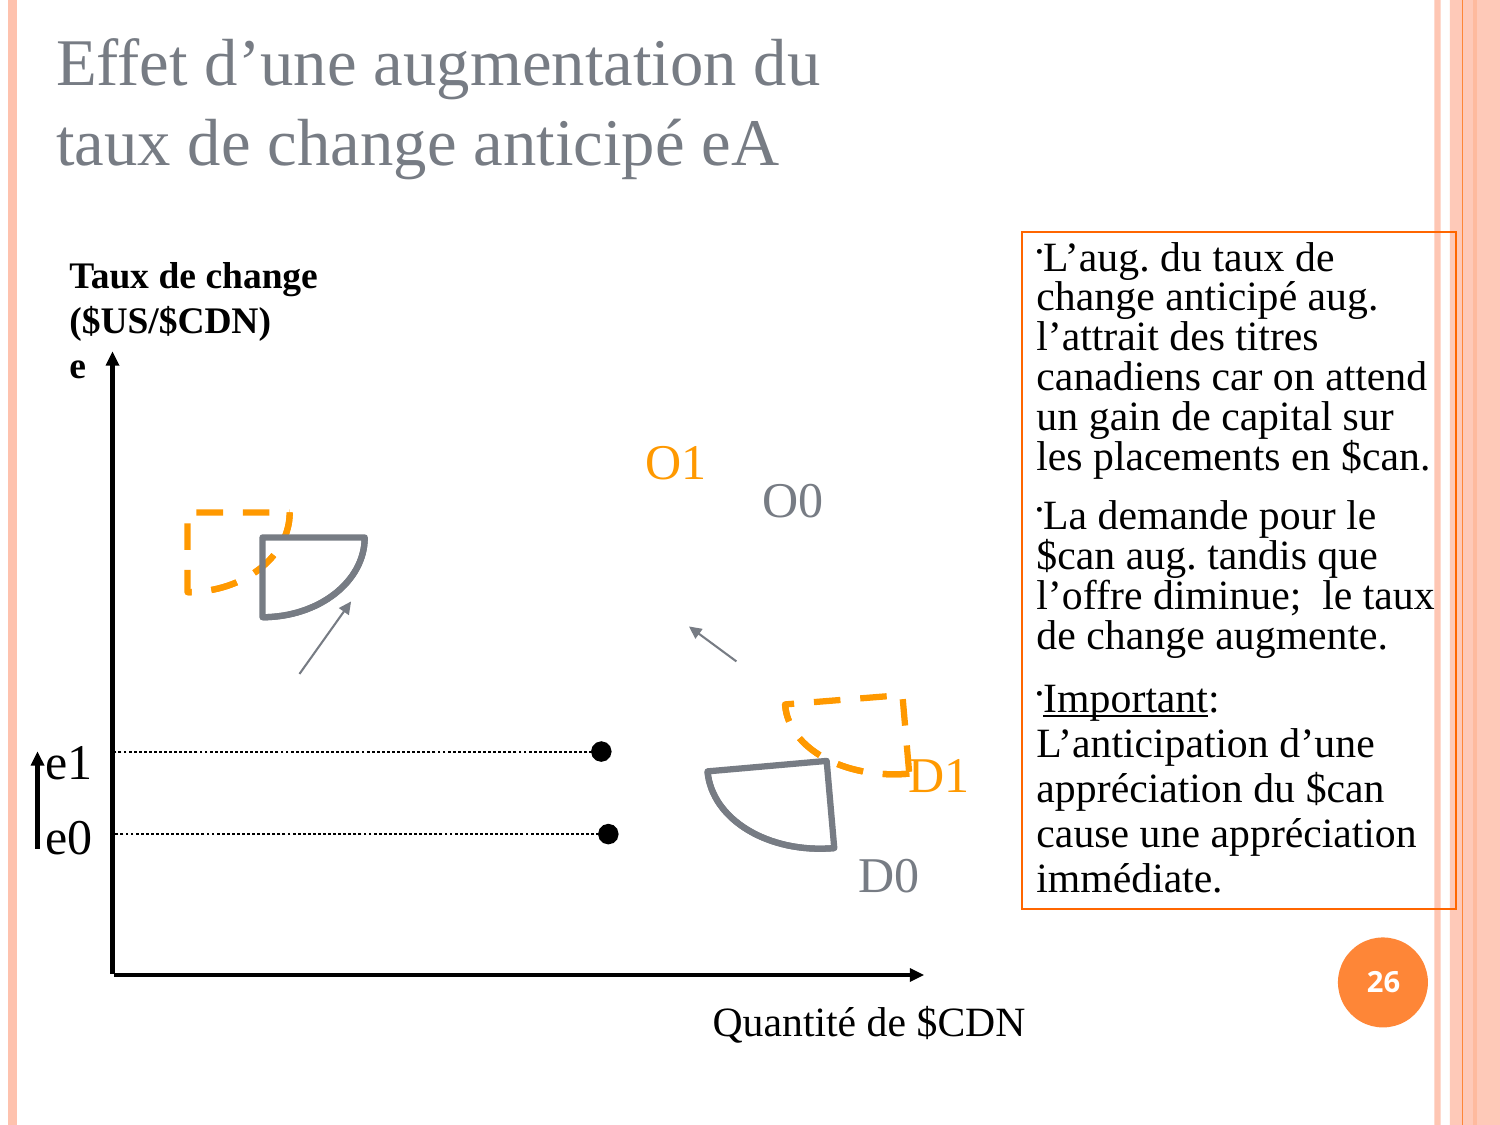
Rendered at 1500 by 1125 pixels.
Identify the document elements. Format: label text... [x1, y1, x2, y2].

text_box O0 [747, 460, 875, 535]
text_box e1 [30, 766, 35, 798]
text_box L’aug. du taux de change anticipé aug. l’attrait des titres canadiens car on attend un gain de capital sur les placements en $can. La demande pour le $can aug. tandis que l’offre diminue; le taux de change augmente. Important: L’anticipation d’une appréciation du $can cause une appréciation immédiate. [1021, 231, 1457, 909]
text_box Effet d’une augmentation du taux de change anticipé eA [41, 37, 1459, 161]
slide_number <numéro> [1333, 940, 1434, 1027]
text_box Quantité de $CDN [697, 987, 1050, 1053]
text_box e0 [30, 798, 108, 873]
text_box O1 [630, 422, 722, 498]
text_box e1 [30, 722, 108, 798]
text_box Taux de change ($US/$CDN) e [54, 243, 343, 394]
text_box D1 [893, 735, 985, 810]
text_box D0 [843, 835, 935, 910]
